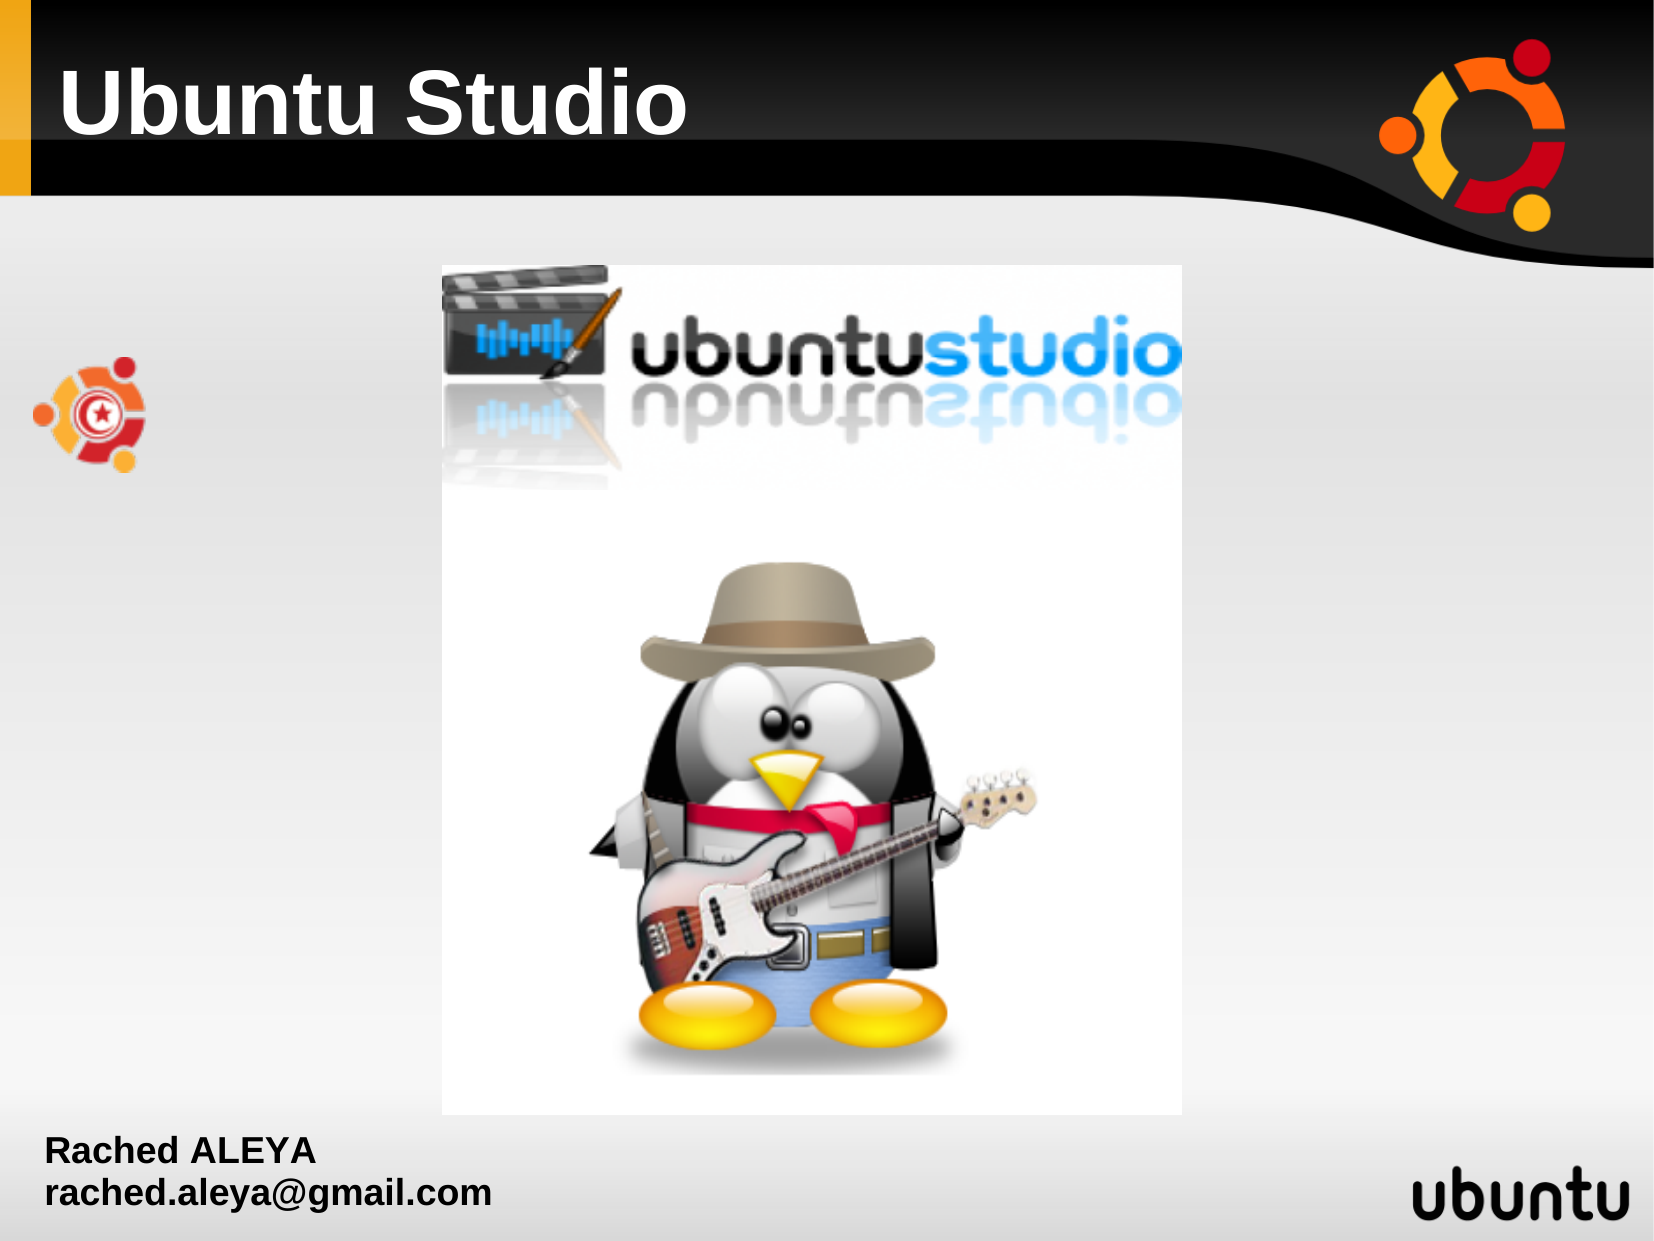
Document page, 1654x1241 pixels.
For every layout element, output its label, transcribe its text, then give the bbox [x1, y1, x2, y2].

title Ubuntu Studio [59, 0, 1548, 207]
text_box Rached ALEYA rached.aleya@gmail.com [29, 1122, 709, 1234]
picture [0, 0, 1654, 1241]
